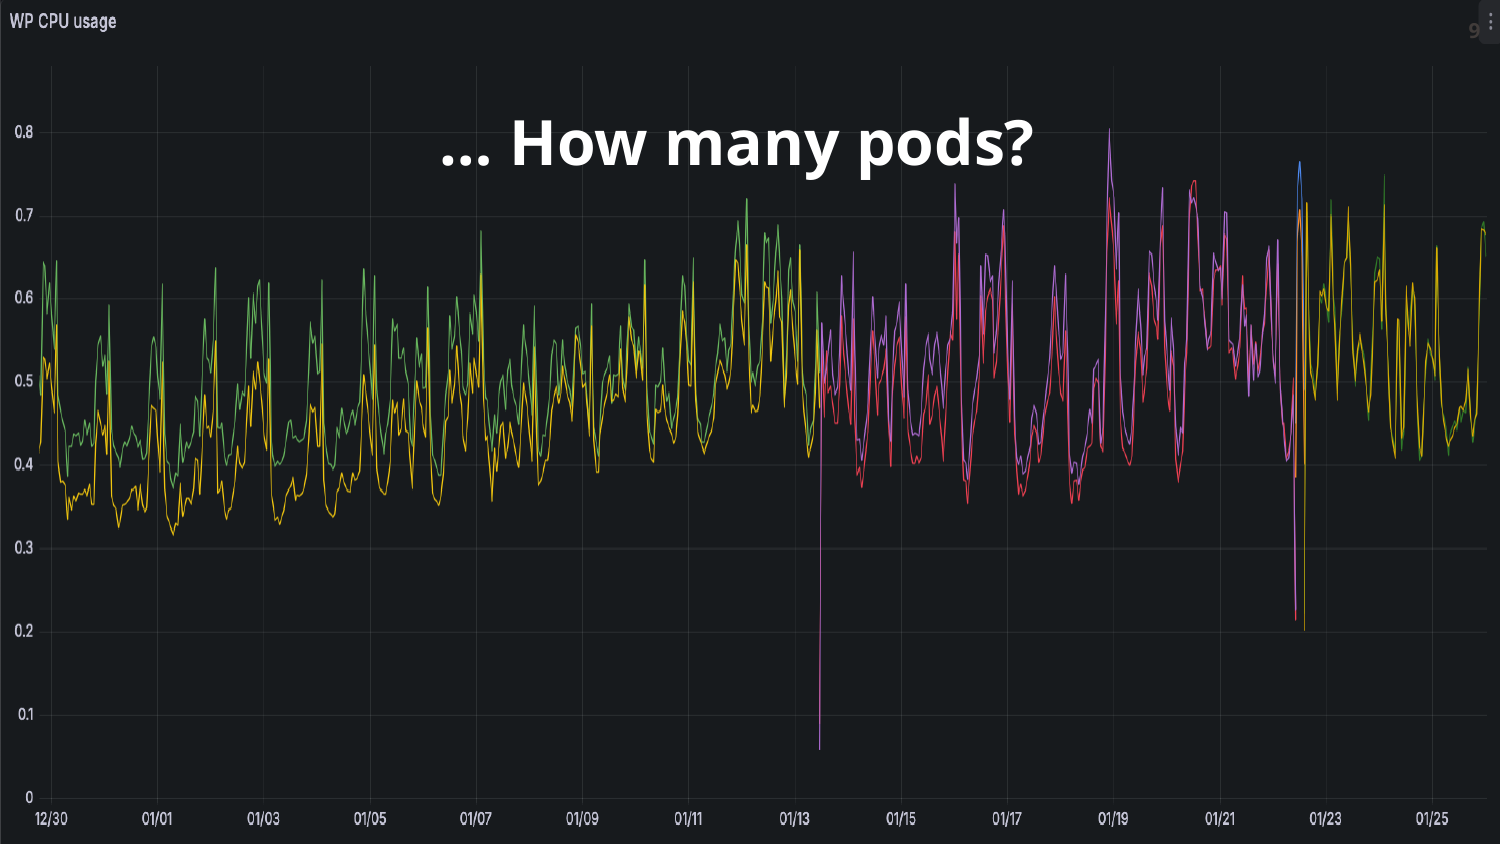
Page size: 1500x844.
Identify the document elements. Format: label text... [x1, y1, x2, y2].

text_box … How many pods? [424, 87, 1464, 197]
slide_number <number> [1415, 0, 1496, 65]
picture [0, 0, 1500, 844]
